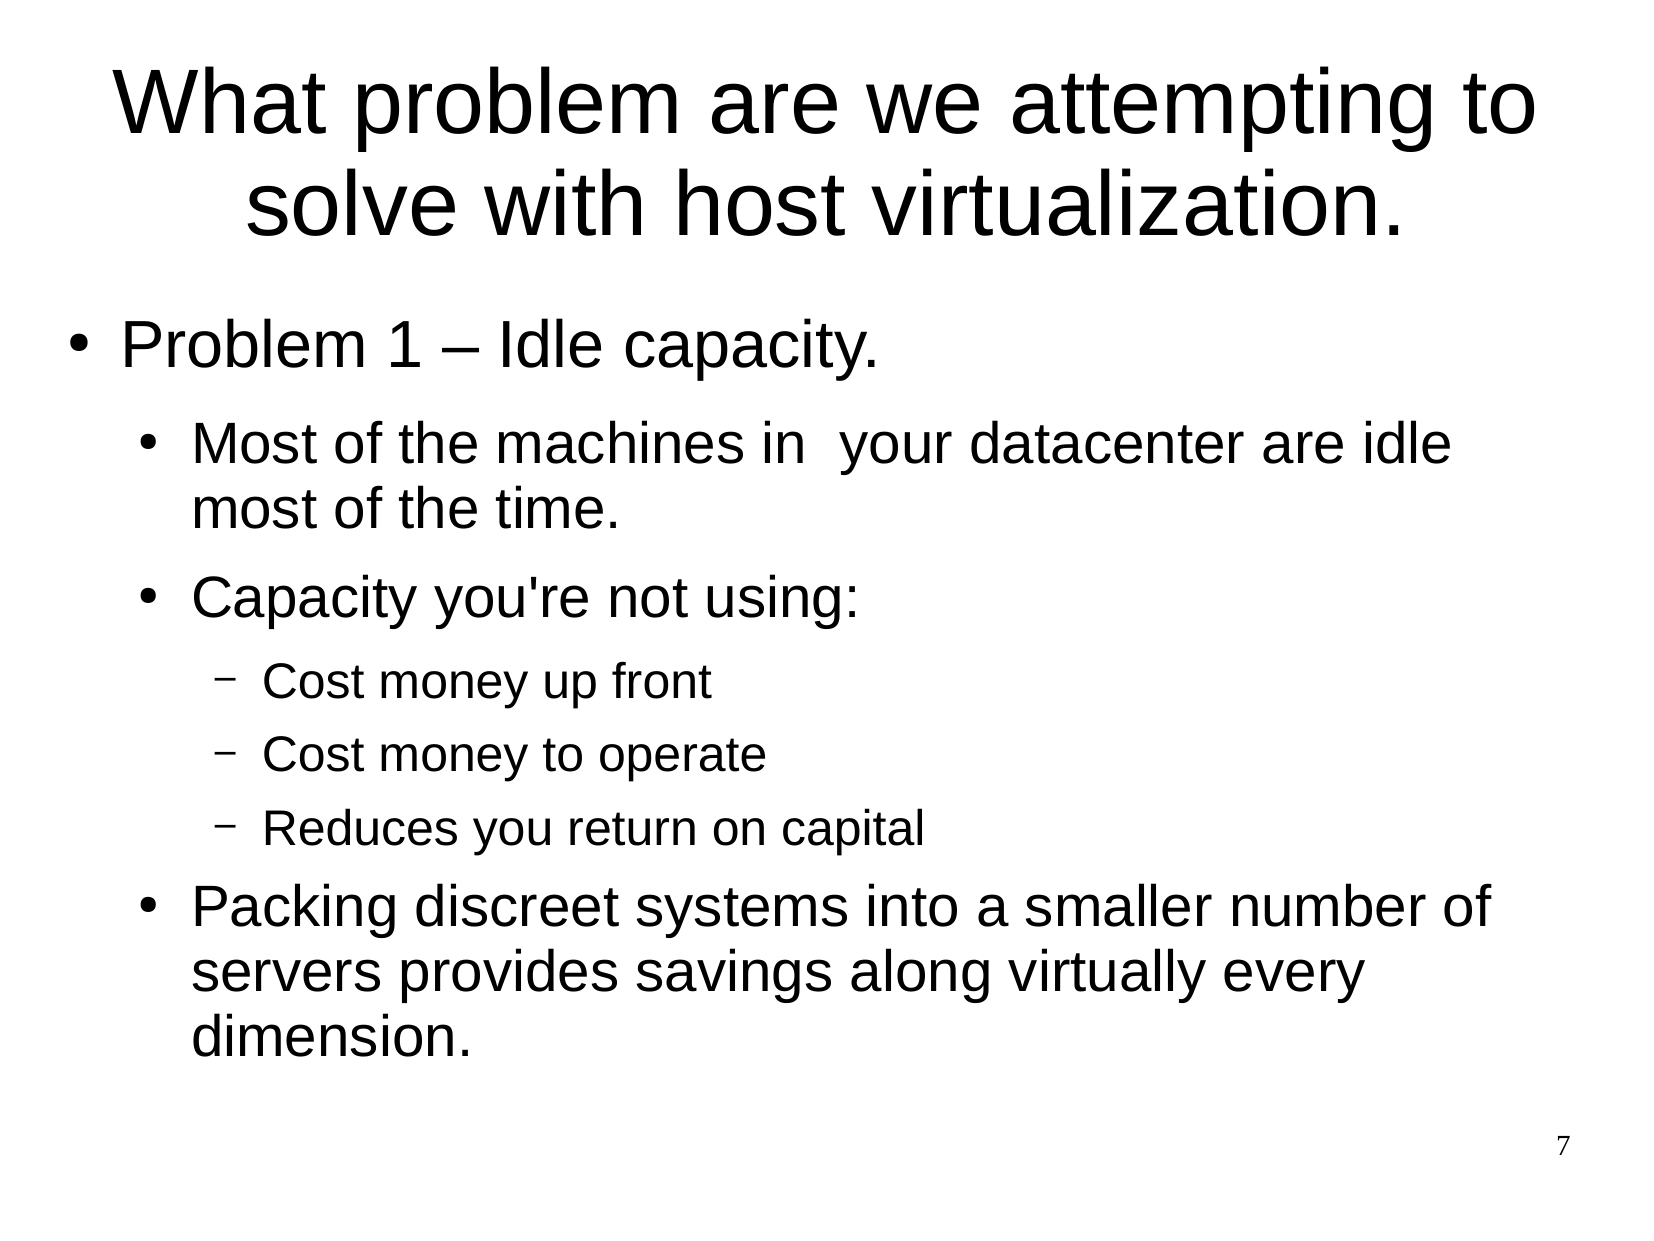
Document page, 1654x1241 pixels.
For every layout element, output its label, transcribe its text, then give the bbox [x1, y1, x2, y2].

title What problem are we attempting to solve with host virtualization. [82, 49, 1571, 257]
list Problem 1 – Idle capacity. Most of the machines in your datacenter are idle most of the time. Capacity you're not using: Cost money up front Cost money to operate Reduces you return on capital Packing discreet systems into a smaller number of servers provides savings along virtually every dimension. [49, 306, 1538, 1126]
